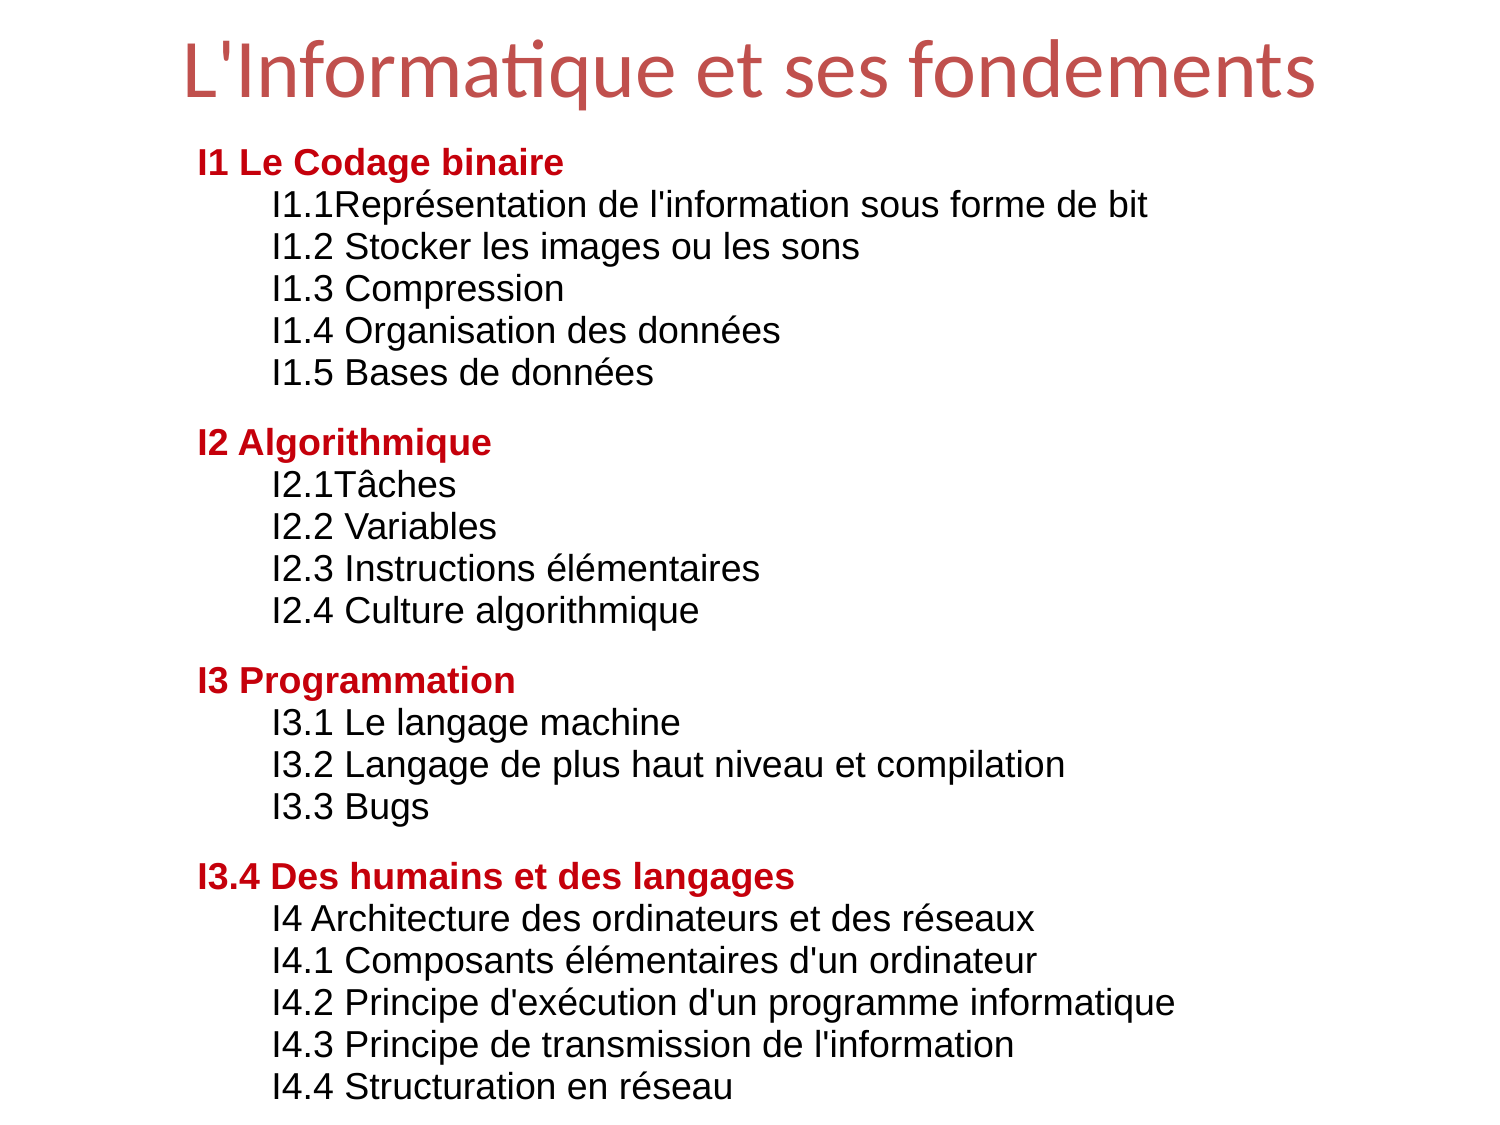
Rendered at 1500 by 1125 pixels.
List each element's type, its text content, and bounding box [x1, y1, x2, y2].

title L'Informatique et ses fondements [23, 11, 1477, 117]
text_box I1 Le Codage binaire I1.1Représentation de l'information sous forme de bit I1.2 Stocker les images ou les sons I1.3 Compression I1.4 Organisation des données I1.5 Bases de données I2 Algorithmique I2.1Tâches I2.2 Variables I2.3 Instructions élémentaires I2.4 Culture algorithmique I3 Programmation I3.1 Le langage machine I3.2 Langage de plus haut niveau et compilation I3.3 Bugs I3.4 Des humains et des langages I4 Architecture des ordinateurs et des réseaux I4.1 Composants élémentaires d'un ordinateur I4.2 Principe d'exécution d'un programme informatique I4.3 Principe de transmission de l'information I4.4 Structuration en réseau [182, 134, 1328, 1125]
